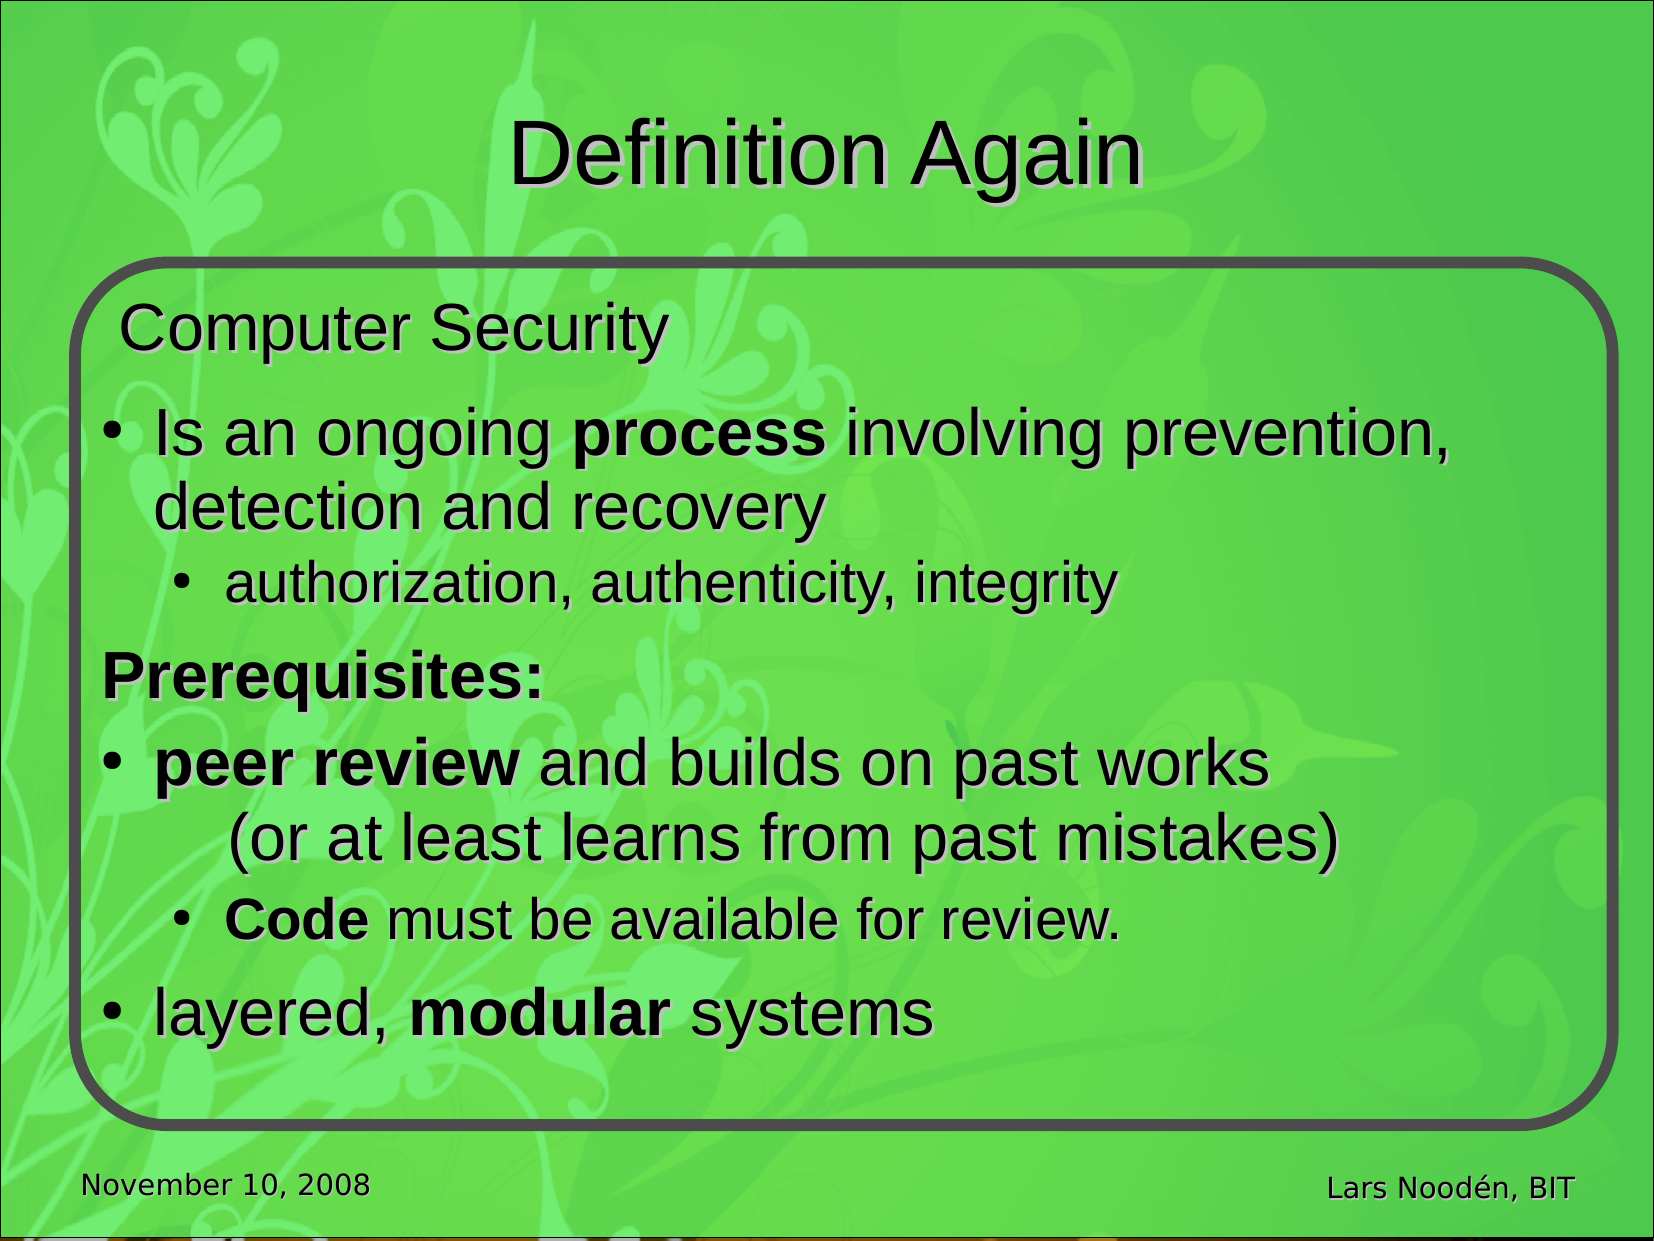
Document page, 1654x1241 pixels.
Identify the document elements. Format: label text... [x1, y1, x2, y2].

list Computer Security Is an ongoing process involving prevention, detection and recovery authorization, authenticity, integrity Prerequisites: peer review and builds on past works (or at least learns from past mistakes) Code must be available for review. layered, modular systems [82, 290, 1571, 1094]
title Definition Again [82, 49, 1571, 257]
